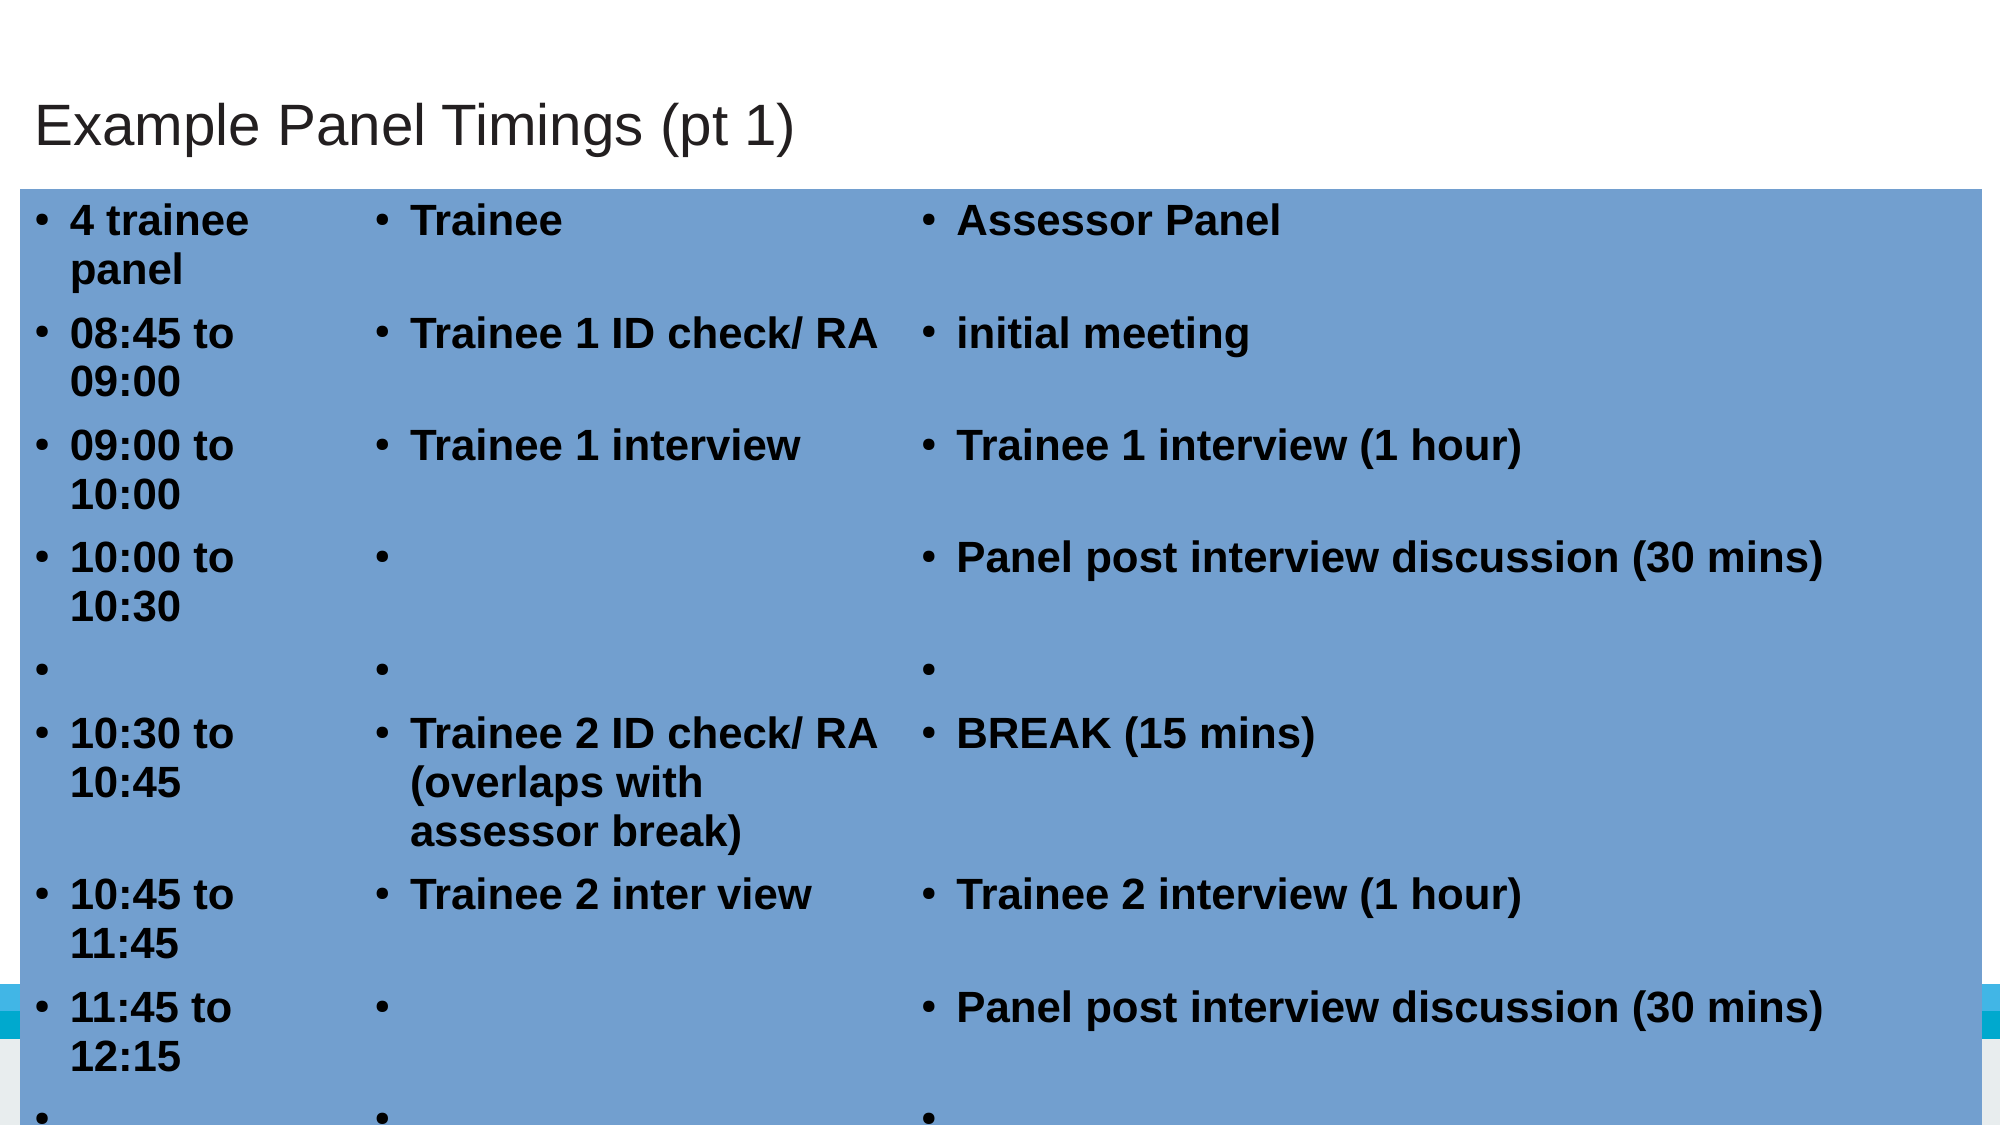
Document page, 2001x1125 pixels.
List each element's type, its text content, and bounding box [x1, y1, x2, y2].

table_cell Trainee 2 ID check/ RA (overlaps with assessor break) [360, 702, 906, 863]
table_header 4 trainee panel [20, 189, 360, 301]
table_cell [360, 976, 906, 1088]
table_cell 10:30 to 10:45 [20, 702, 360, 863]
table_cell Trainee 2 inter view [360, 863, 906, 976]
table_cell Trainee 1 interview (1 hour) [906, 414, 1982, 526]
text_box Example Panel Timings (pt 1) [19, 79, 867, 166]
table_cell 10:00 to 10:30 [20, 526, 360, 638]
table_header Assessor Panel [906, 189, 1982, 301]
table_cell Trainee 1 ID check/ RA [360, 301, 906, 414]
table_cell [906, 638, 1982, 702]
table_cell 09:00 to 10:00 [20, 414, 360, 526]
table_cell Panel post interview discussion (30 mins) [906, 976, 1982, 1088]
table_cell Trainee 1 interview [360, 414, 906, 526]
table_cell initial meeting [906, 301, 1982, 414]
table_cell [360, 526, 906, 638]
table_cell 08:45 to 09:00 [20, 301, 360, 414]
table_cell [360, 638, 906, 702]
table_cell [360, 1088, 906, 1125]
table_cell Trainee 2 interview (1 hour) [906, 863, 1982, 976]
table_cell 10:45 to 11:45 [20, 863, 360, 976]
table_cell [20, 1088, 360, 1125]
table_cell BREAK (15 mins) [906, 702, 1982, 863]
table_cell 11:45 to 12:15 [20, 976, 360, 1088]
table_cell Panel post interview discussion (30 mins) [906, 526, 1982, 638]
table_cell [20, 638, 360, 702]
table_cell [906, 1088, 1982, 1125]
table_header Trainee [360, 189, 906, 301]
